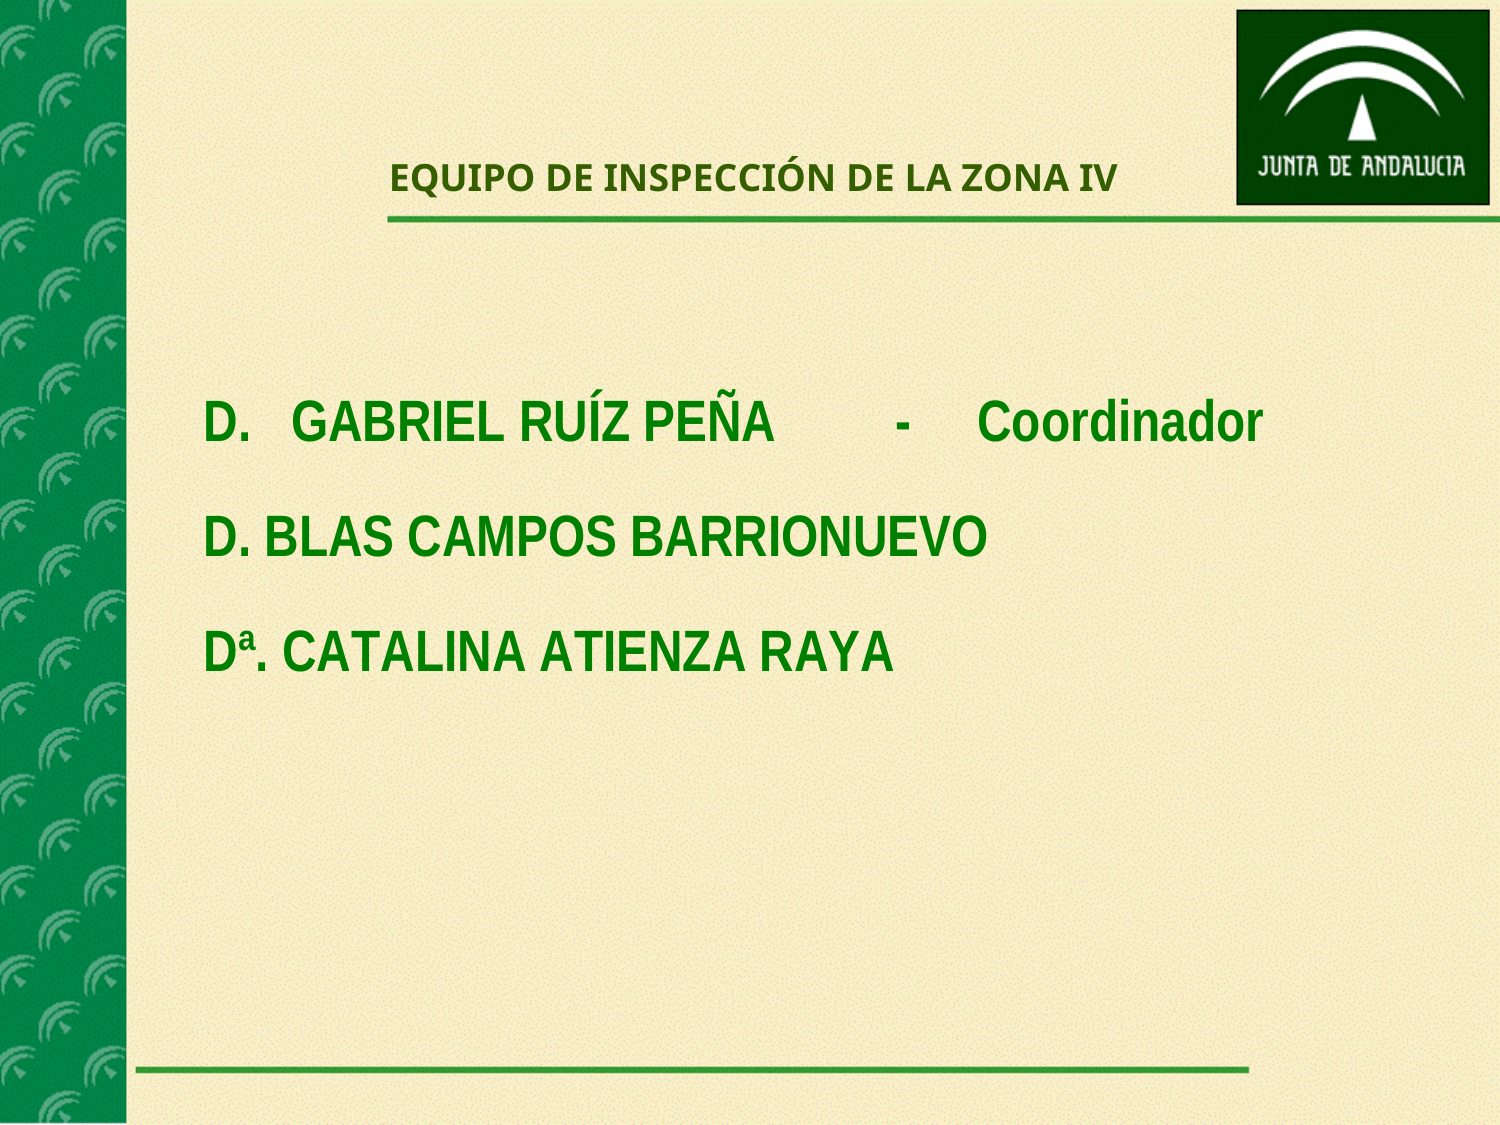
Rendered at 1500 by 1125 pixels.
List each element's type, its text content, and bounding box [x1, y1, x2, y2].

text_box D. GABRIEL RUÍZ PEÑA - Coordinador D. BLAS CAMPOS BARRIONUEVO Dª. CATALINA ATIENZA RAYA [189, 259, 1424, 1125]
text_box EQUIPO DE INSPECCIÓN DE LA ZONA IV [357, 125, 1154, 211]
picture [0, 0, 1500, 1125]
